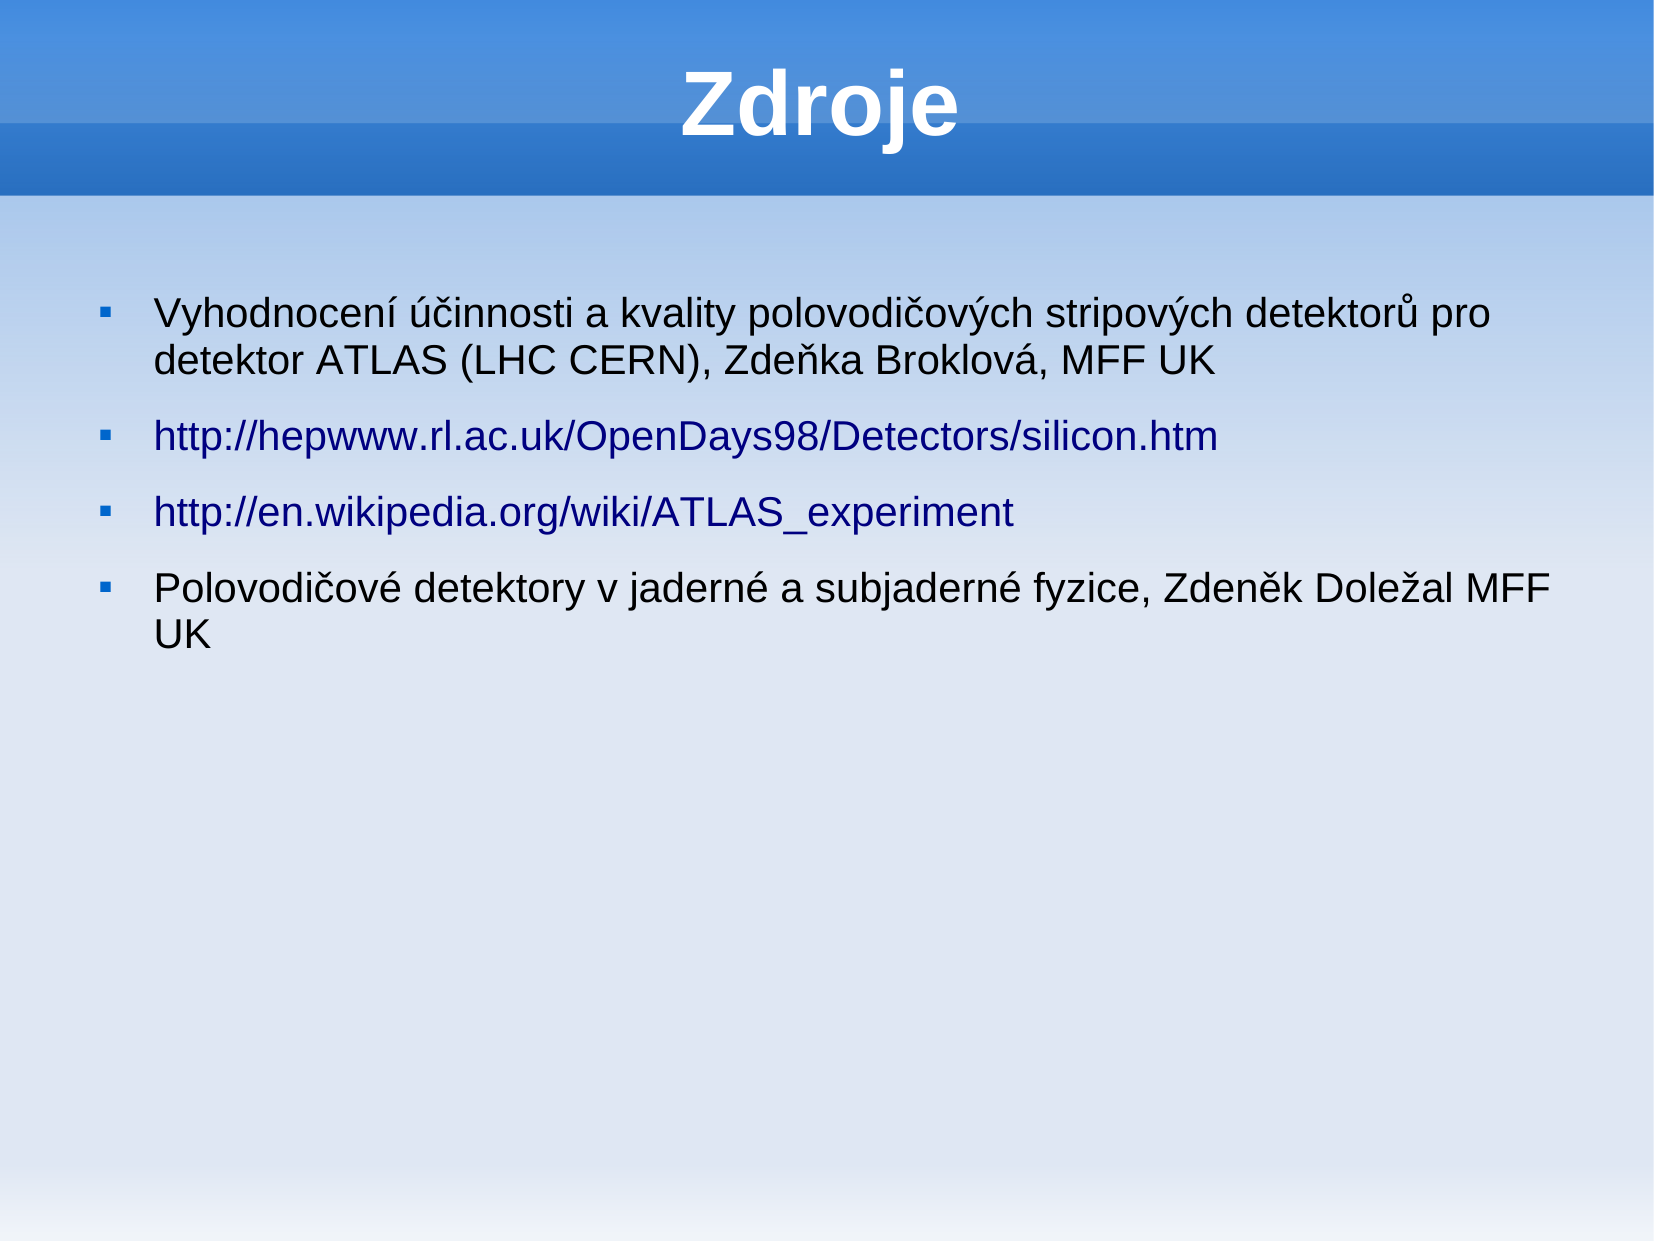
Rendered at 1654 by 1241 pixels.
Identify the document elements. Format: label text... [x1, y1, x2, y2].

picture [0, 0, 1654, 1241]
title Zdroje [76, 7, 1565, 200]
list Vyhodnocení účinnosti a kvality polovodičových stripových detektorů pro detektor ATLAS (LHC CERN), Zdeňka Broklová, MFF UK http://hepwww.rl.ac.uk/OpenDays98/Detectors/silicon.htm http://en.wikipedia.org/wiki/ATLAS_experiment Polovodičové detektory v jaderné a subjaderné fyzice, Zdeněk Doležal MFF UK [82, 290, 1571, 1094]
